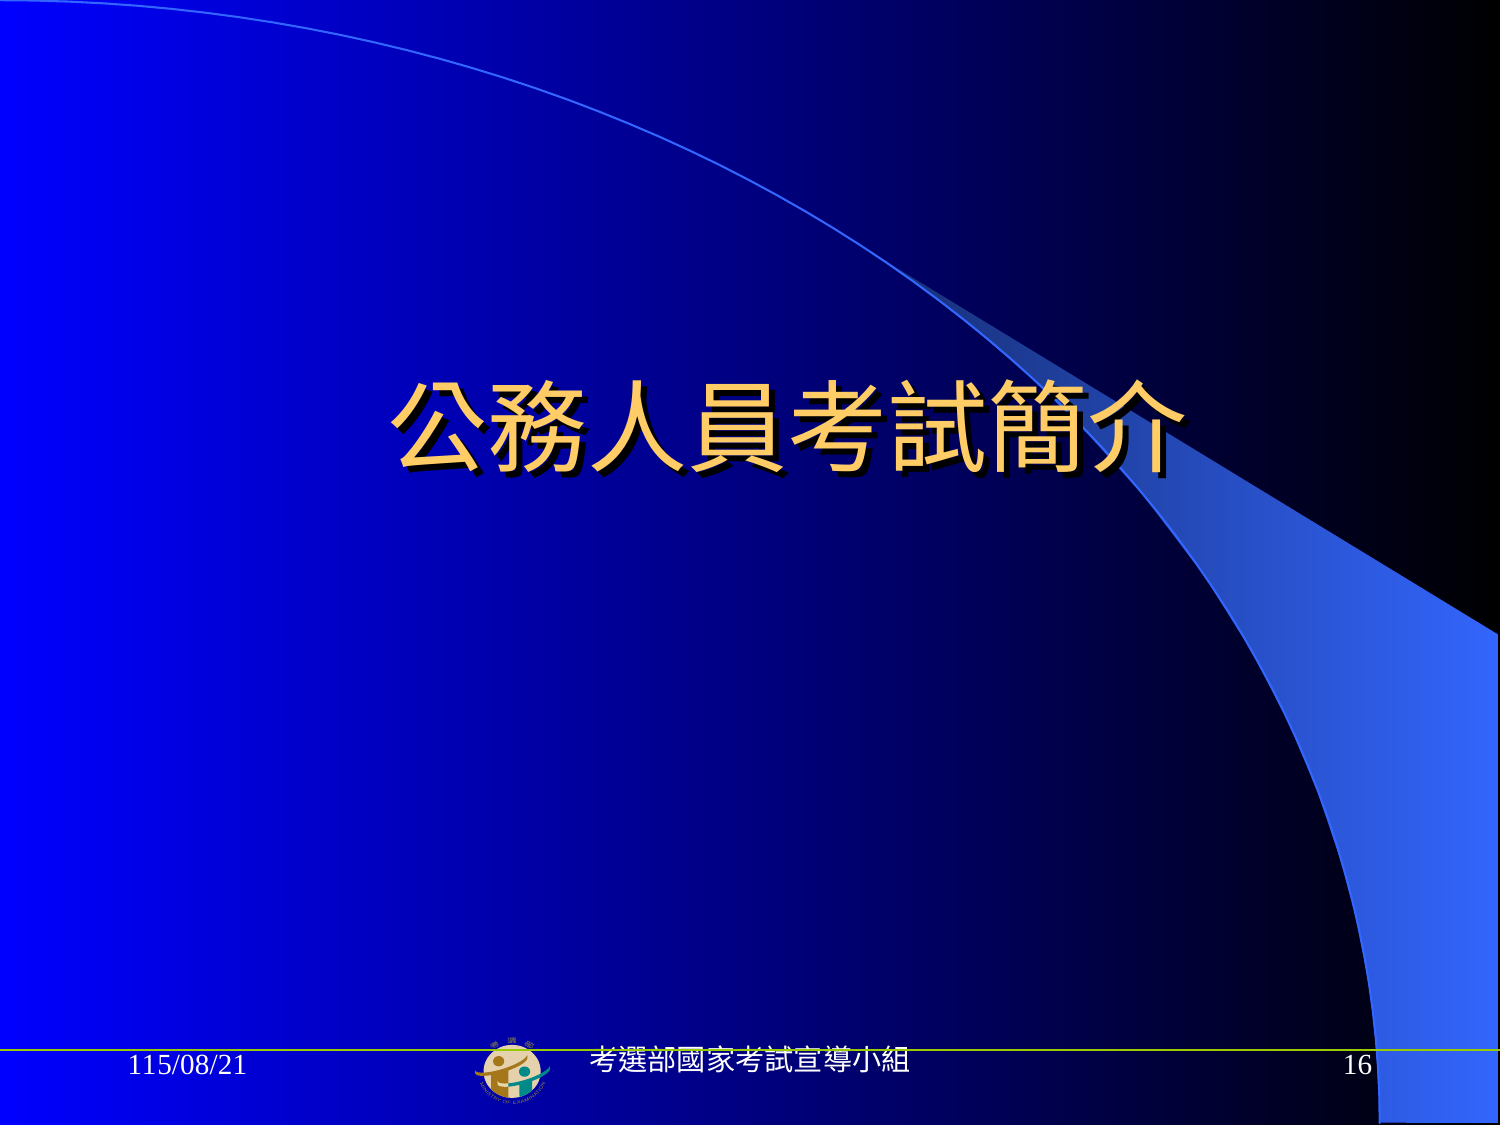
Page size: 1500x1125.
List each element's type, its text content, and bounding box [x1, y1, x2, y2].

title 公務人員考試簡介 [249, 362, 1326, 488]
